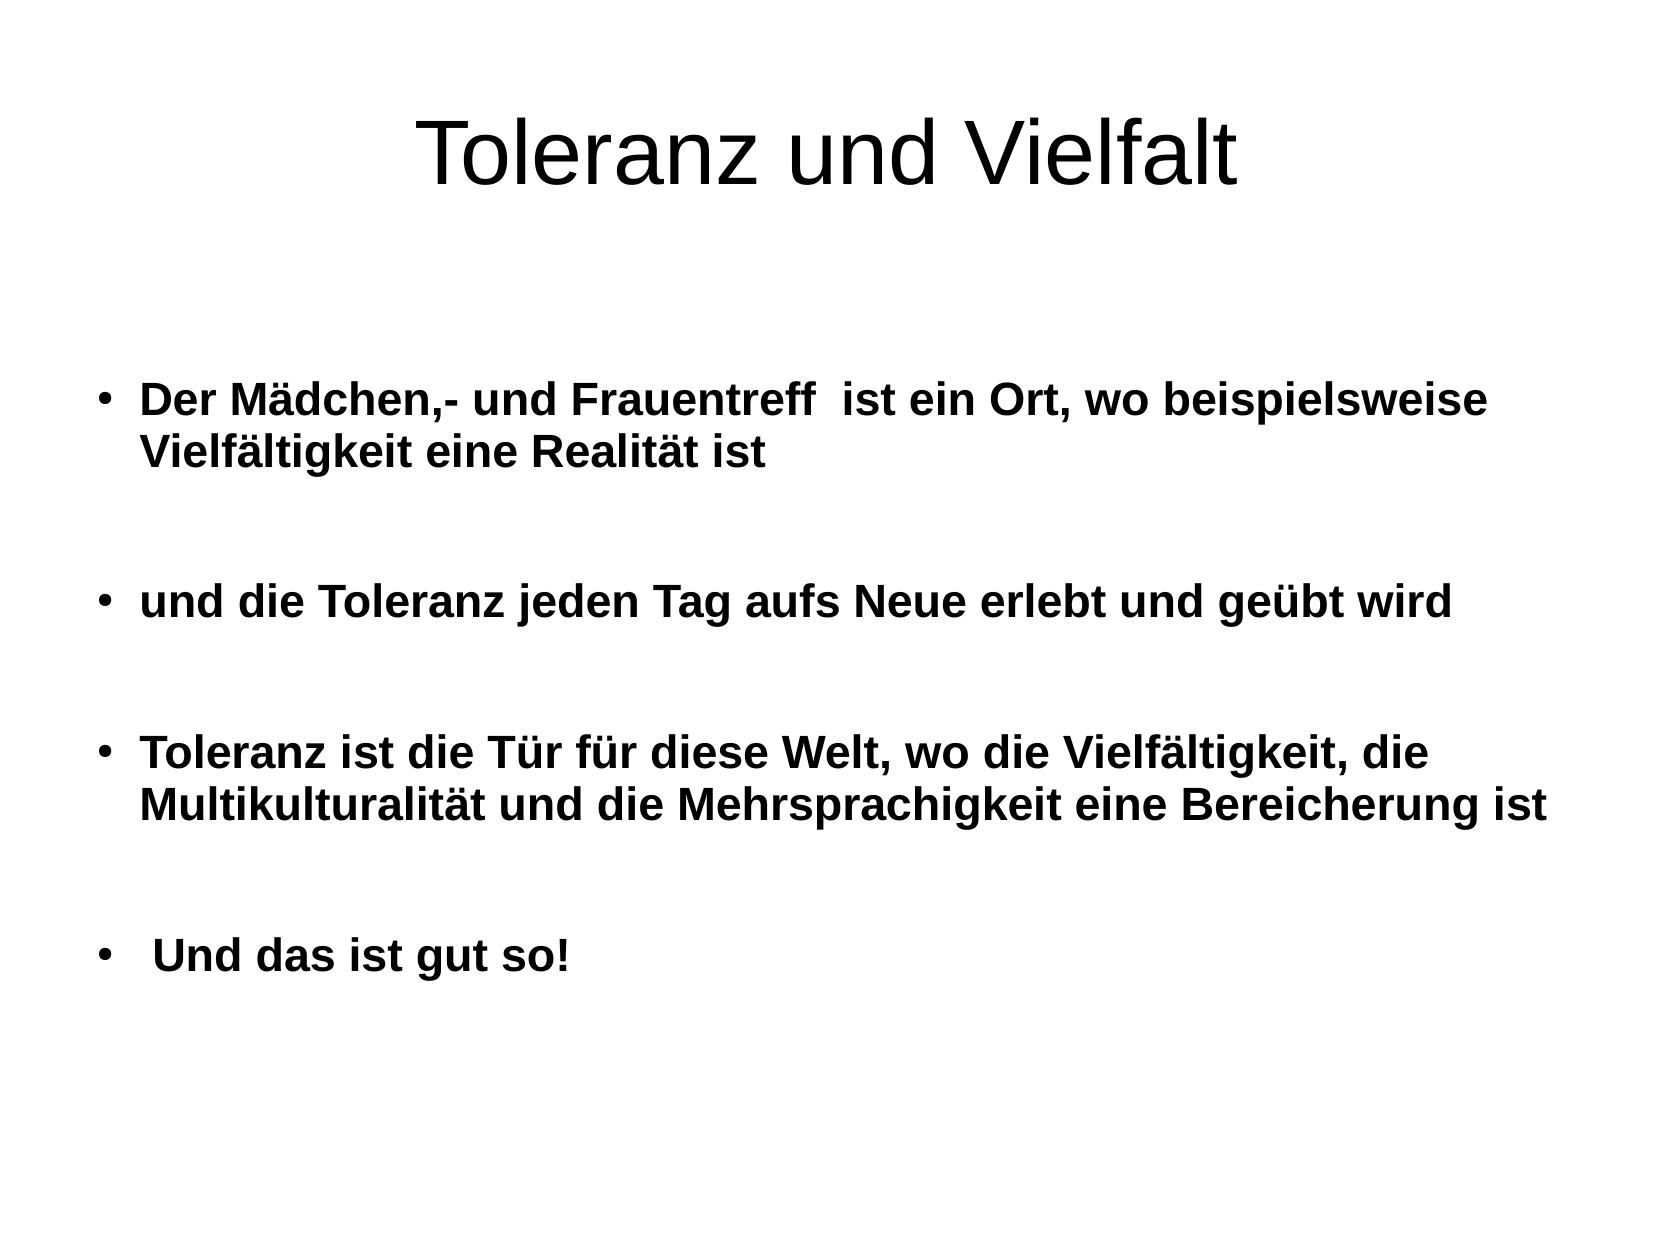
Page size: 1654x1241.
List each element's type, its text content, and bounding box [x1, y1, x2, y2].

list Der Mädchen,- und Frauentreff ist ein Ort, wo beispielsweise Vielfältigkeit eine Realität ist und die Toleranz jeden Tag aufs Neue erlebt und geübt wird Toleranz ist die Tür für diese Welt, wo die Vielfältigkeit, die Multikulturalität und die Mehrsprachigkeit eine Bereicherung ist Und das ist gut so! [82, 290, 1571, 1010]
title Toleranz und Vielfalt [82, 49, 1571, 257]
